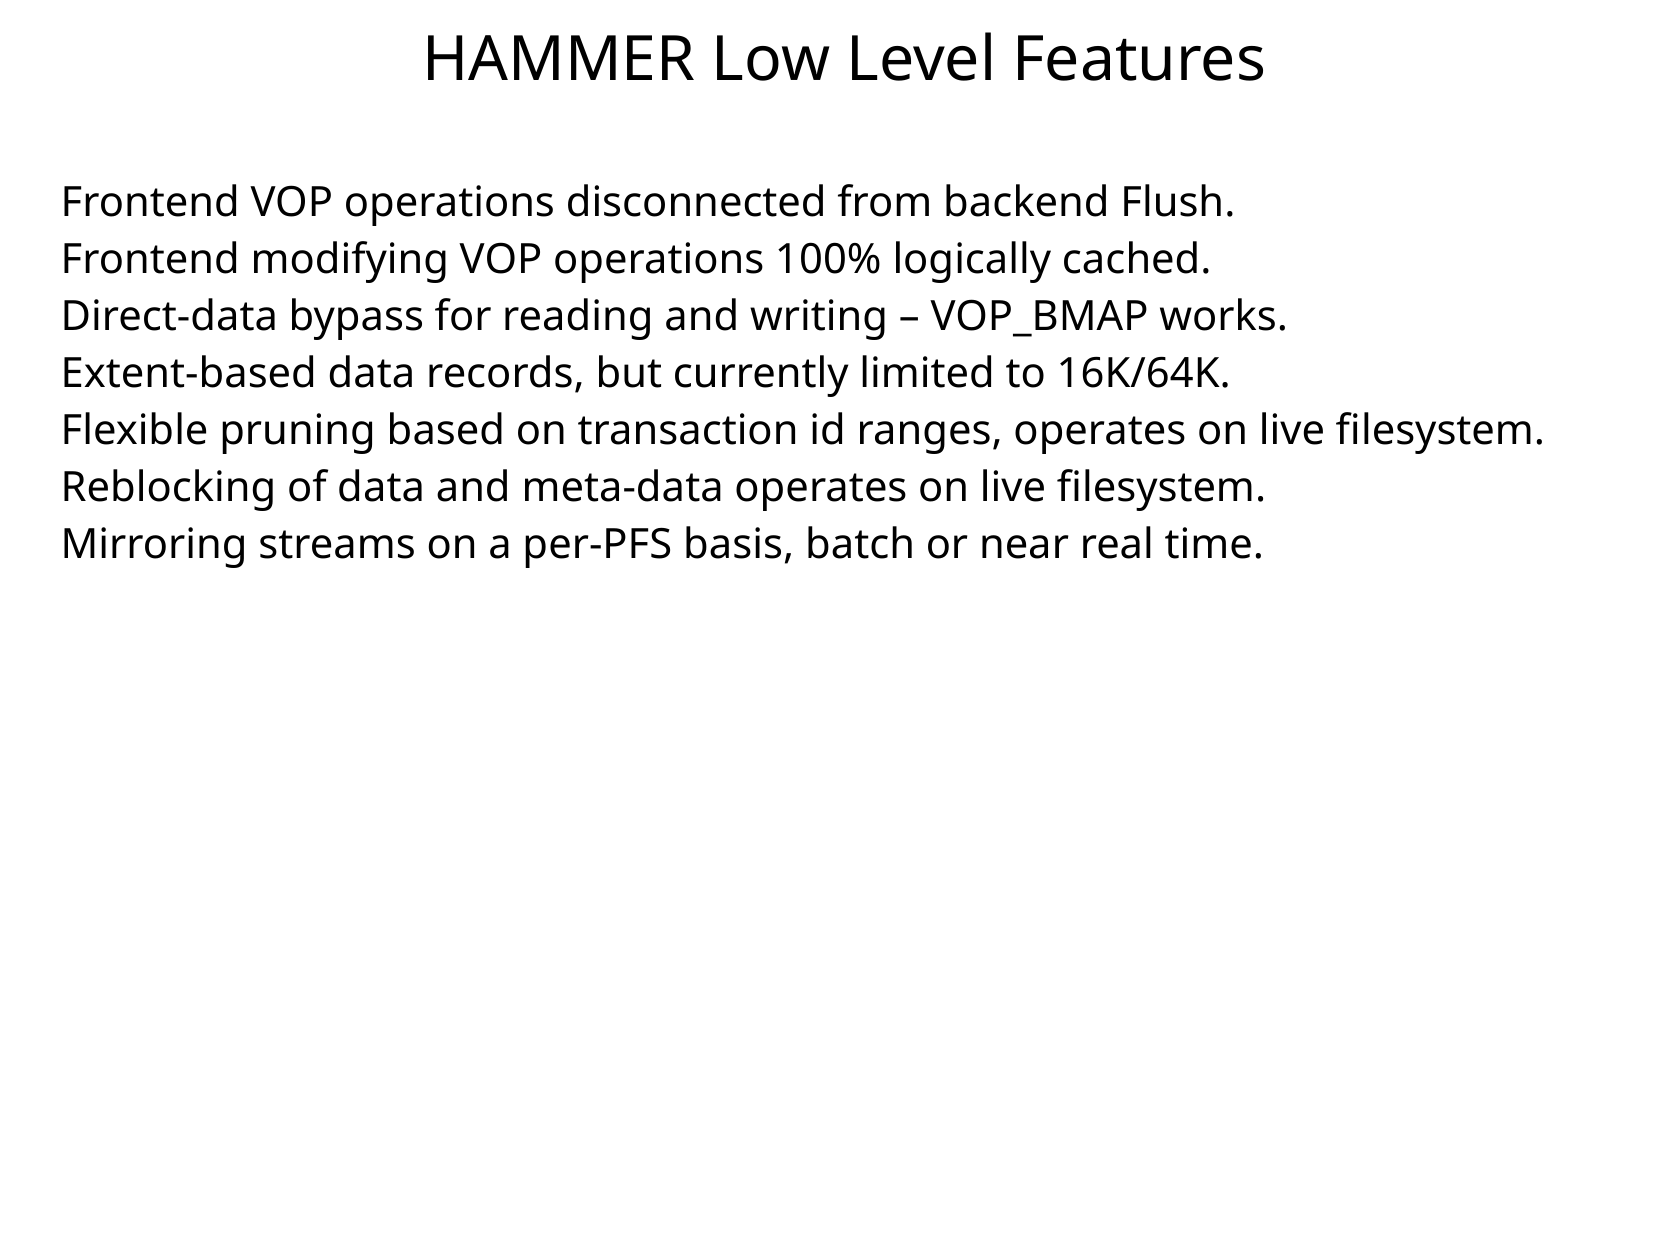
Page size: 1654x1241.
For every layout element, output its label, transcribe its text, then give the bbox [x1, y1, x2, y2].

text_box HAMMER Low Level Features [114, 9, 1575, 104]
text_box Frontend VOP operations disconnected from backend Flush. Frontend modifying VOP operations 100% logically cached. Direct-data bypass for reading and writing – VOP_BMAP works. Extent-based data records, but currently limited to 16K/64K. Flexible pruning based on transaction id ranges, operates on live filesystem. Reblocking of data and meta-data operates on live filesystem. Mirroring streams on a per-PFS basis, batch or near real time. [45, 164, 1652, 994]
